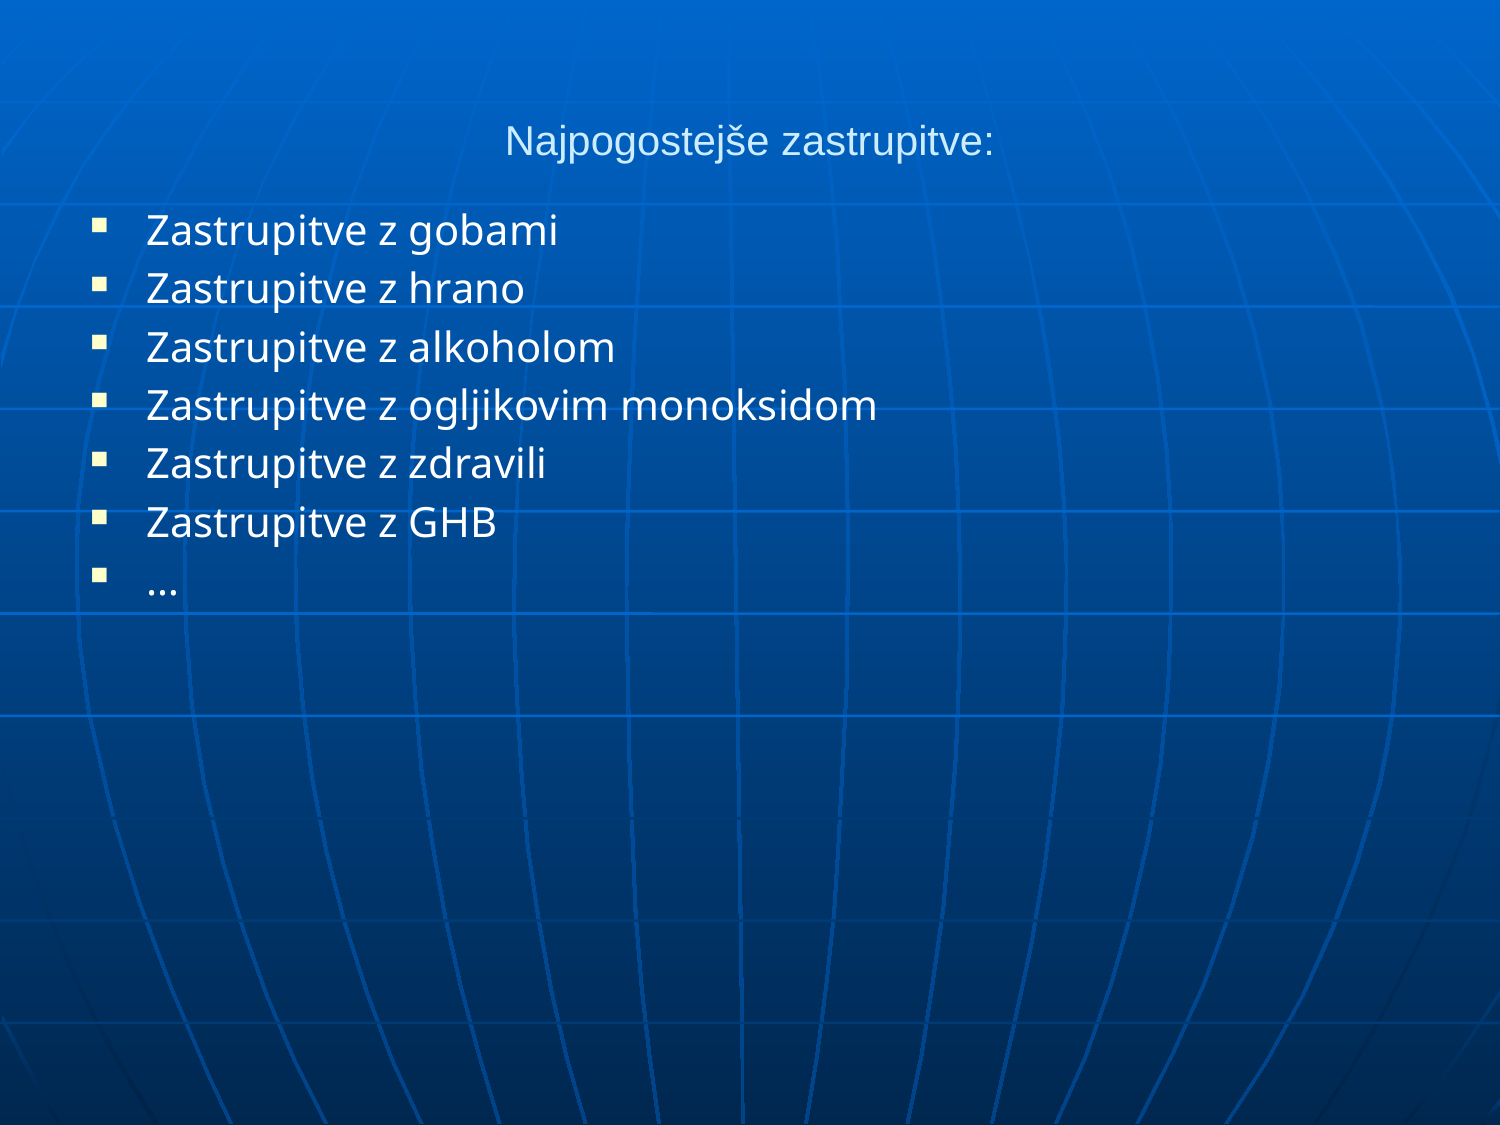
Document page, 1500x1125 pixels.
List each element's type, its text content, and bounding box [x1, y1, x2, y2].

list Zastrupitve z gobami Zastrupitve z hrano Zastrupitve z alkoholom Zastrupitve z ogljikovim monoksidom Zastrupitve z zdravili Zastrupitve z GHB … [75, 196, 1425, 1005]
title Najpogostejše zastrupitve: [75, 45, 1425, 196]
